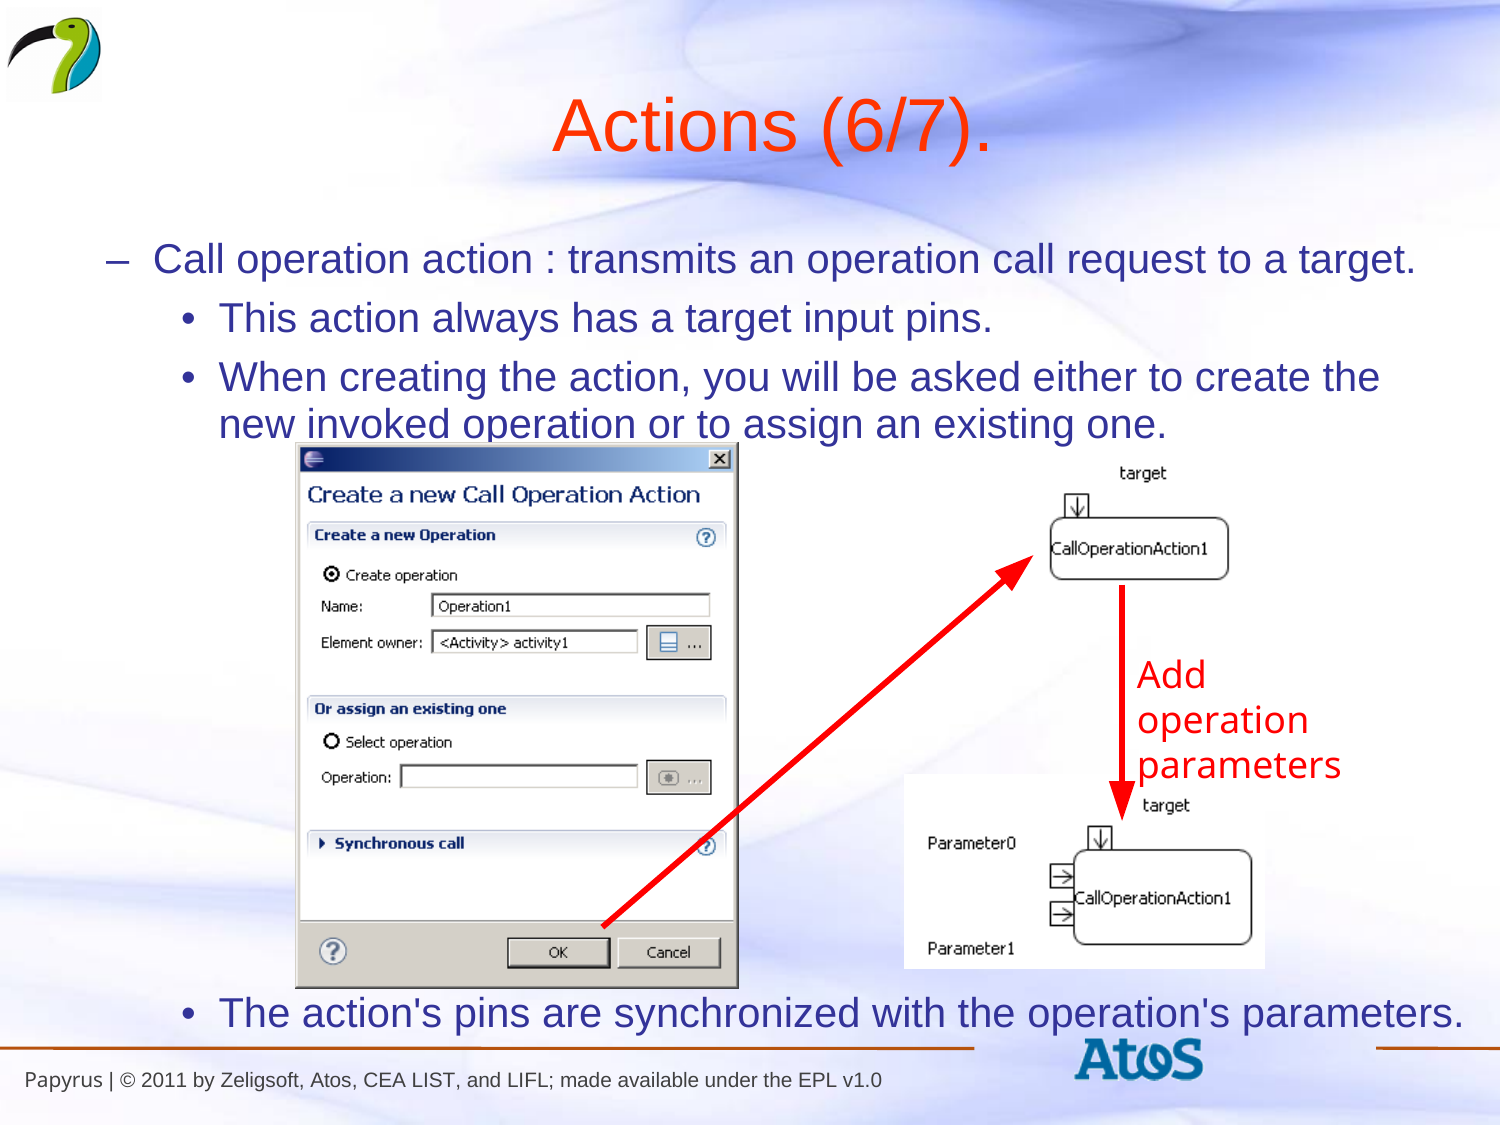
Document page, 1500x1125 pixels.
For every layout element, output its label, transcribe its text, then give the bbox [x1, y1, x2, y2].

text_box Add operation parameters [1122, 643, 1388, 794]
picture [0, 0, 1500, 1125]
list Call operation action : transmits an operation call request to a target. This action always has a target input pins. When creating the action, you will be asked either to create the new invoked operation or to assign an existing one. The action's pins are synchronized with the operation's parameters. [31, 236, 1469, 1041]
title Actions (6/7). [283, 72, 1264, 178]
